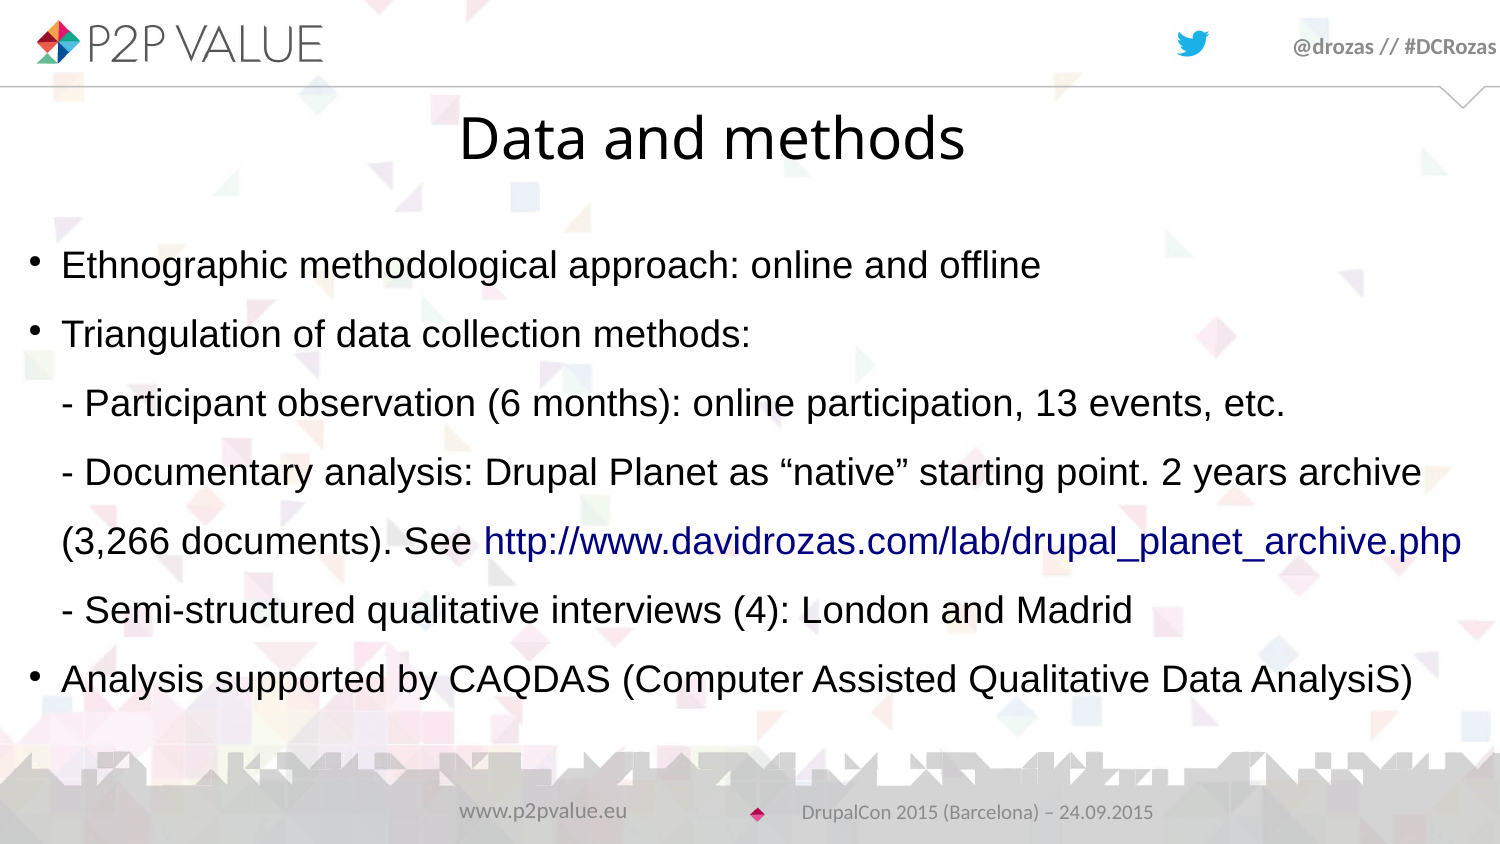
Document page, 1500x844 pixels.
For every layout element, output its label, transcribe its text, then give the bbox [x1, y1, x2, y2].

text_box www.p2pvalue.eu [453, 789, 672, 829]
picture [0, 0, 1500, 844]
subtitle Ethnographic methodological approach: online and offline Triangulation of data collection methods: - Participant observation (6 months): online participation, 13 events, etc. - Documentary analysis: Drupal Planet as “native” starting point. 2 years archive (3,266 documents). See http://www.davidrozas.com/lab/drupal_planet_archive.php - Semi-structured qualitative interviews (4): London and Madrid Analysis supported by CAQDAS (Computer Assisted Qualitative Data AnalysiS) [15, 210, 1496, 766]
text_box DrupalCon 2015 (Barcelona) – 24.09.2015 [788, 788, 1481, 834]
text_box @drozas // #DCRozas [1170, 15, 1500, 76]
title Data and methods [60, 92, 1366, 181]
